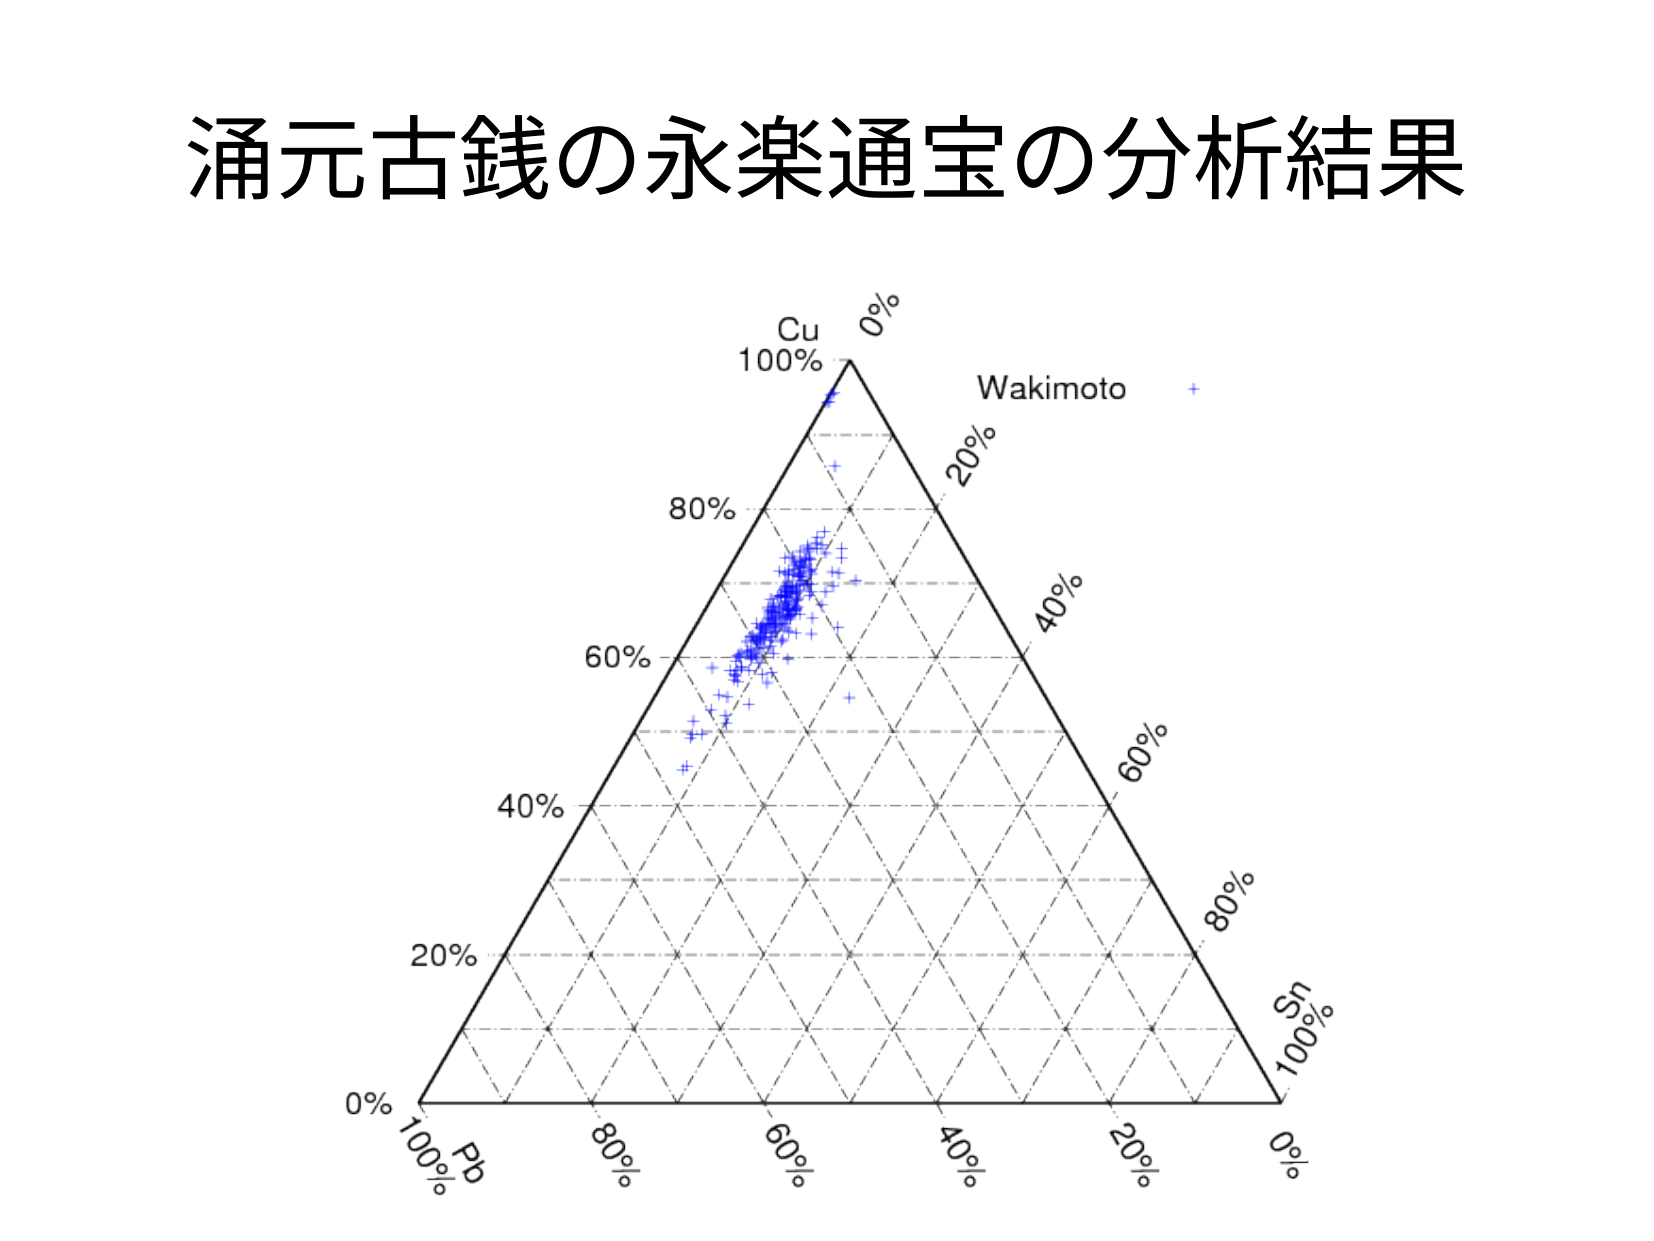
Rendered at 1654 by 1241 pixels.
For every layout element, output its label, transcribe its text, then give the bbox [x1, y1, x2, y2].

picture [171, 259, 1530, 1205]
title 涌元古銭の永楽通宝の分析結果 [82, 49, 1571, 257]
